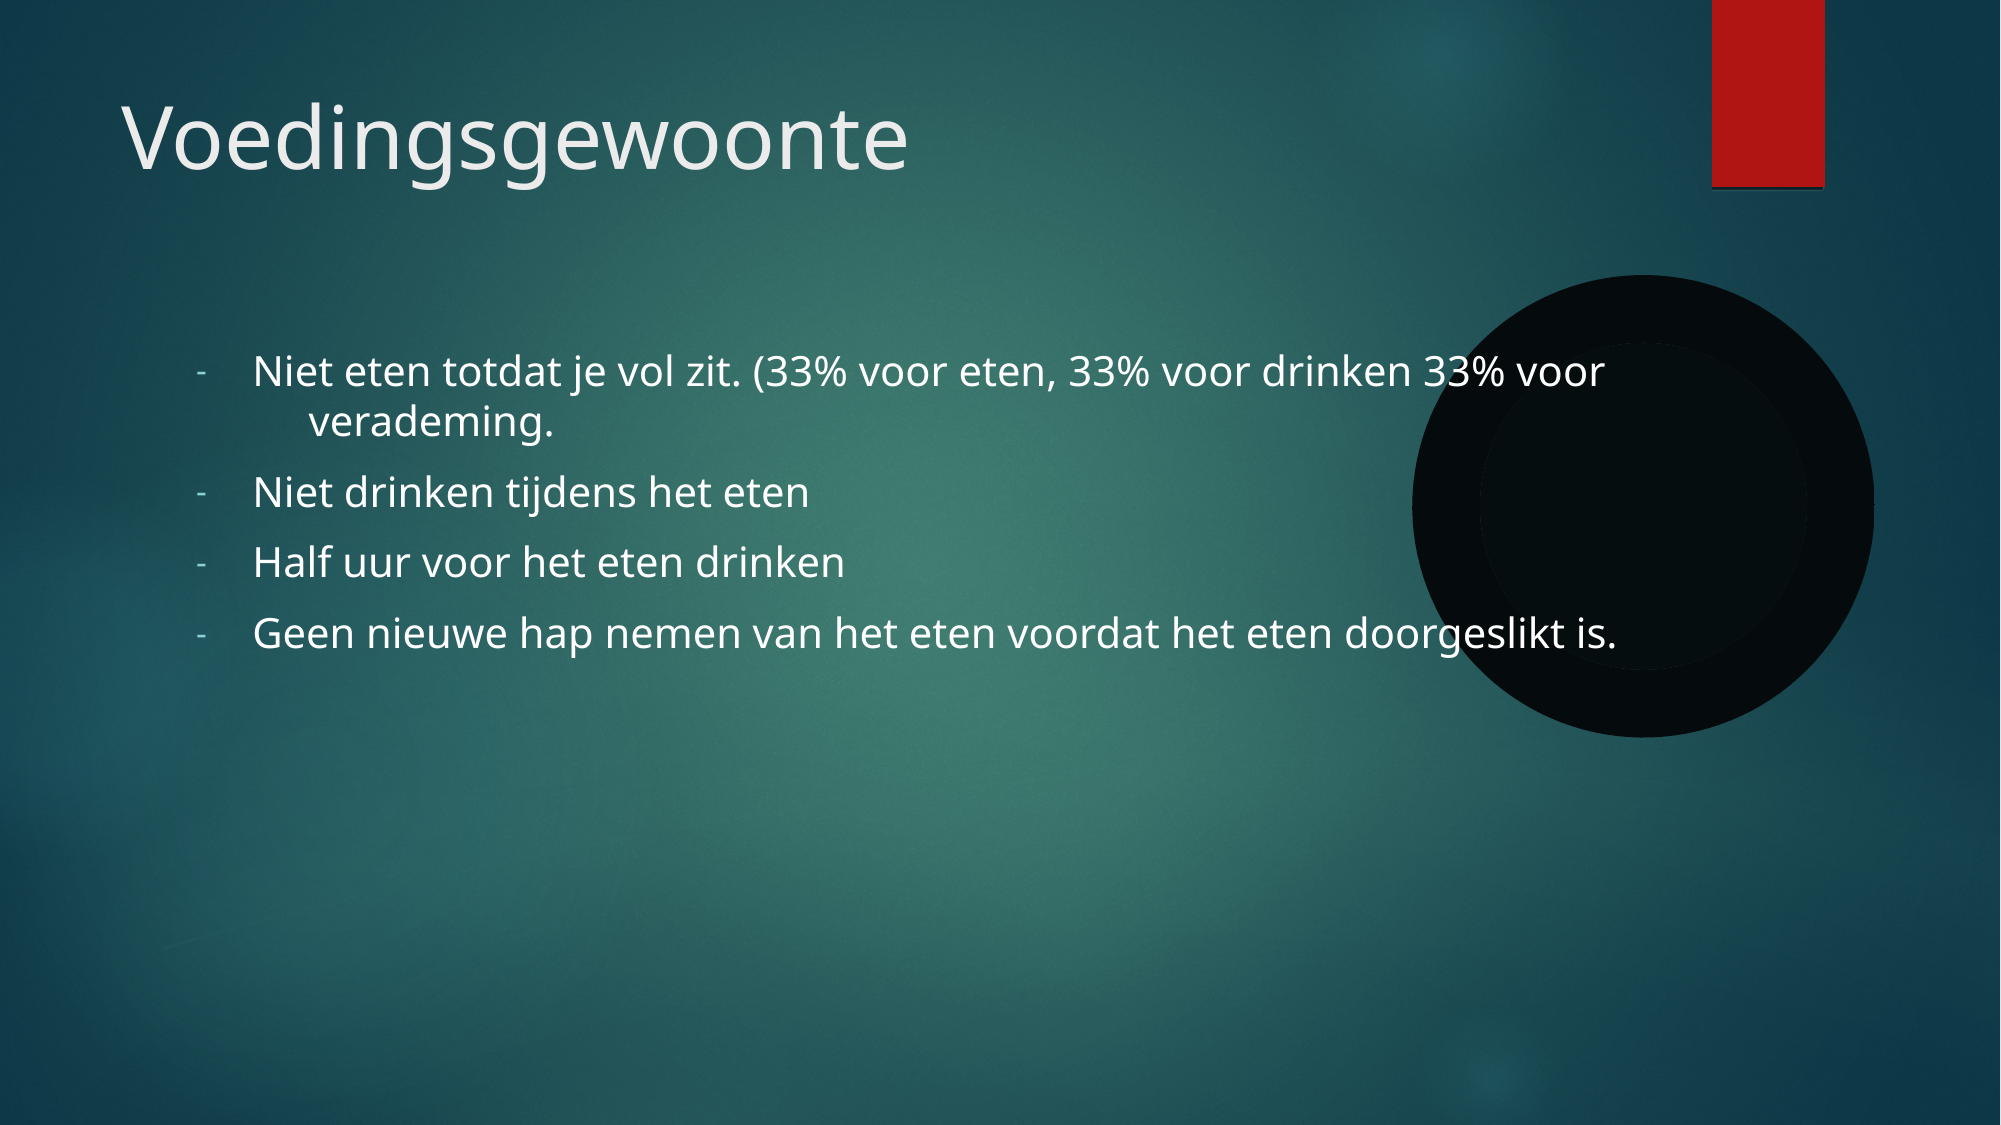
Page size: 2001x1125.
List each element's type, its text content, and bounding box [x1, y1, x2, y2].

list Niet eten totdat je vol zit. (33% voor eten, 33% voor drinken 33% voor verademing. Niet drinken tijdens het eten Half uur voor het eten drinken Geen nieuwe hap nemen van het eten voordat het eten doorgeslikt is. [181, 336, 1649, 1026]
title Voedingsgewoonte [106, 74, 1649, 305]
